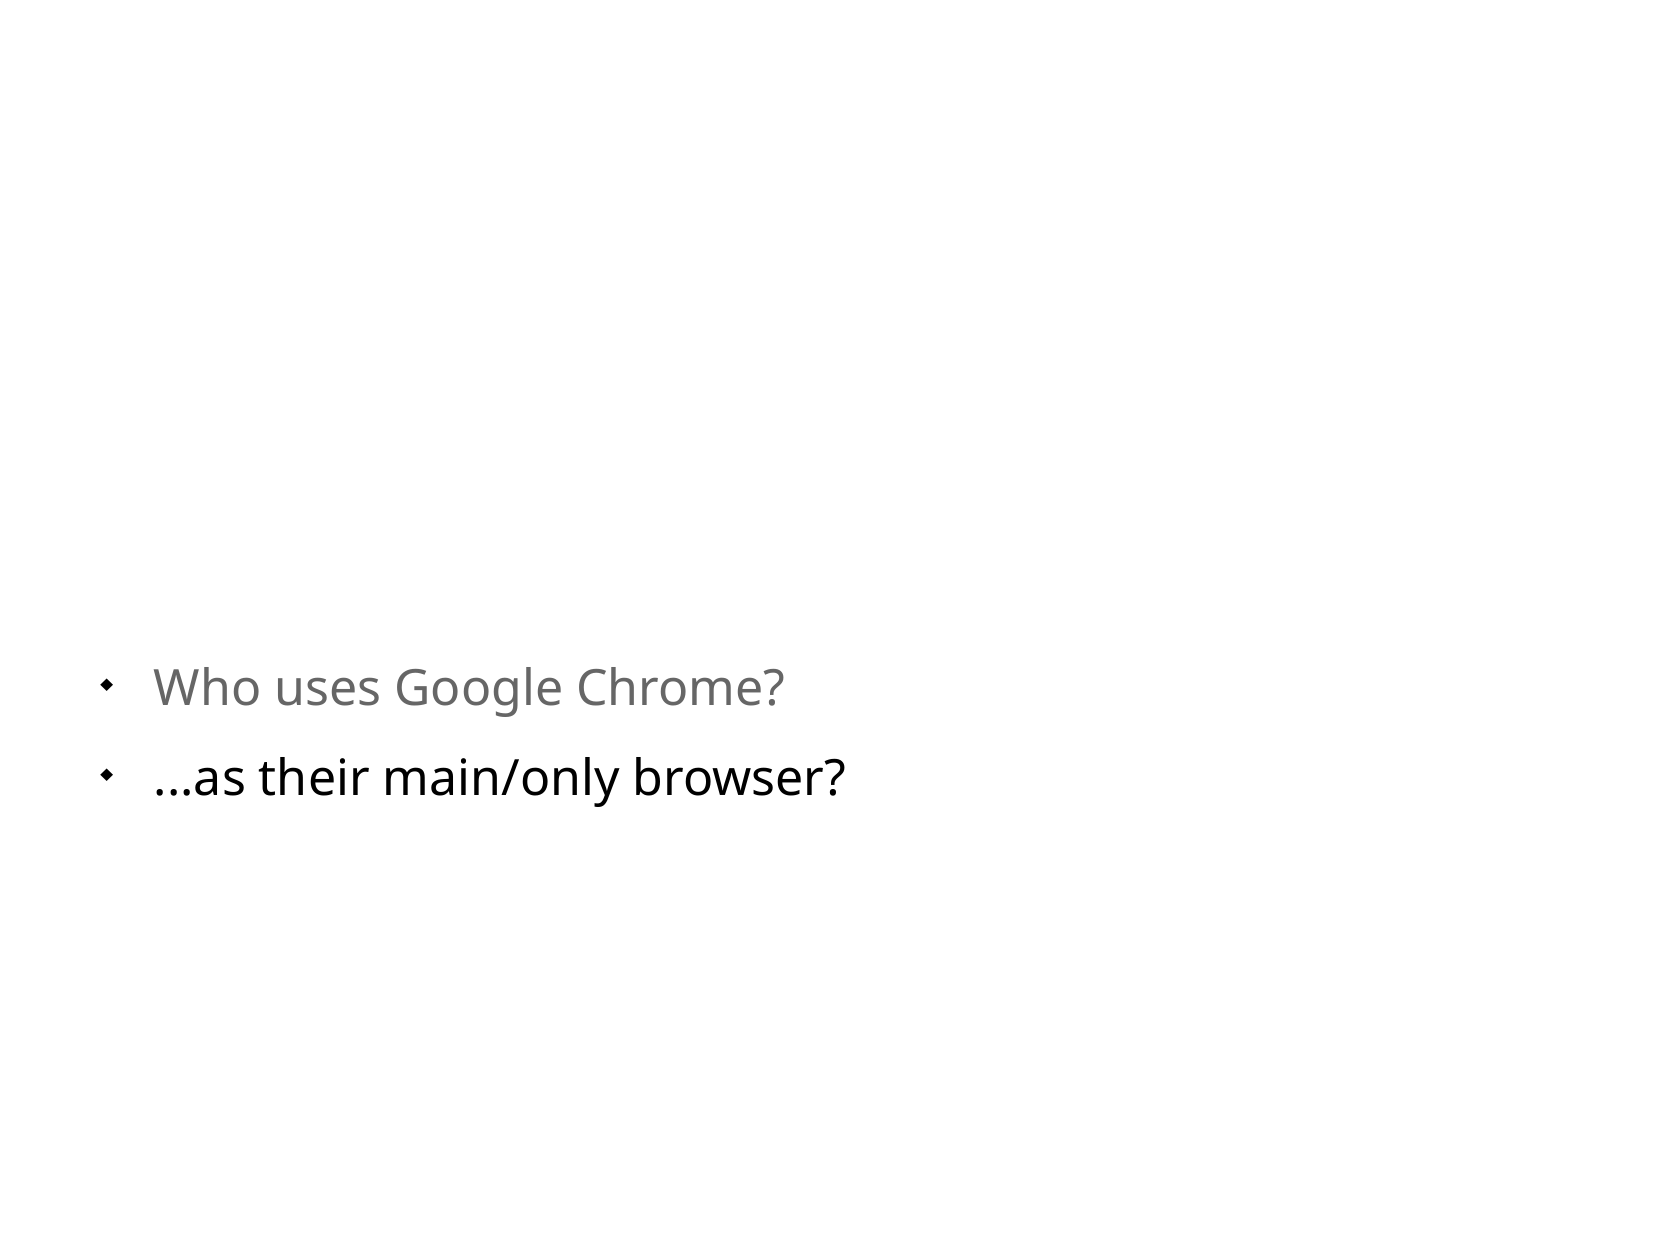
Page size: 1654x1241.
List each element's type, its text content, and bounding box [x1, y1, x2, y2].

list Who uses Google Chrome? ...as their main/only browser? [82, 290, 1538, 1010]
